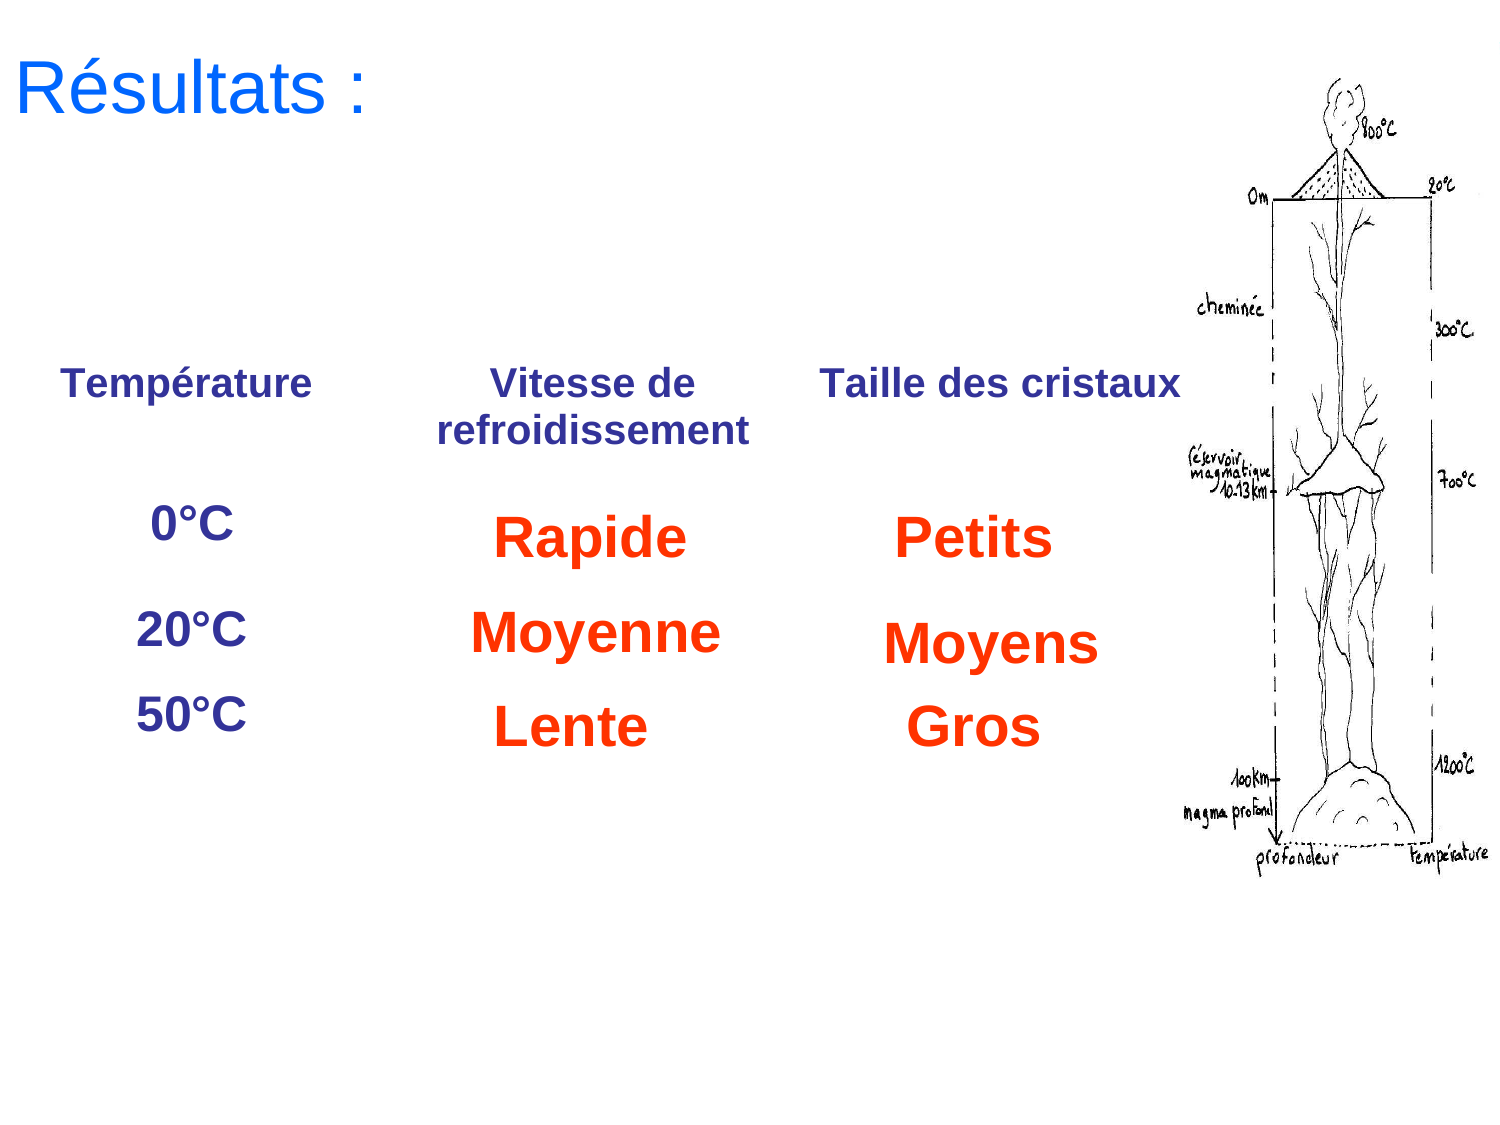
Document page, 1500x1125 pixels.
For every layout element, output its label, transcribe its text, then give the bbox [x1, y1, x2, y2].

table_cell [384, 484, 801, 591]
table_cell [801, 676, 1199, 768]
table_cell [801, 591, 1199, 676]
table_cell 50°C [0, 676, 384, 768]
picture [1175, 42, 1500, 882]
text_box Rapide [478, 491, 714, 578]
text_box Moyens [868, 597, 1143, 684]
text_box Lente [478, 680, 691, 767]
table_cell [384, 676, 801, 768]
table_header Taille des cristaux [801, 350, 1199, 484]
text_box Résultats : [0, 30, 1105, 137]
text_box Moyenne [455, 586, 765, 672]
table_header Température [0, 350, 384, 484]
table_cell 0°C [0, 484, 384, 591]
table_cell [384, 591, 801, 676]
table_header Vitesse de refroidissement [384, 350, 801, 484]
text_box Petits [880, 491, 1096, 578]
table_cell 20°C [0, 591, 384, 676]
text_box Gros [891, 680, 1085, 767]
table_cell [801, 484, 1199, 591]
